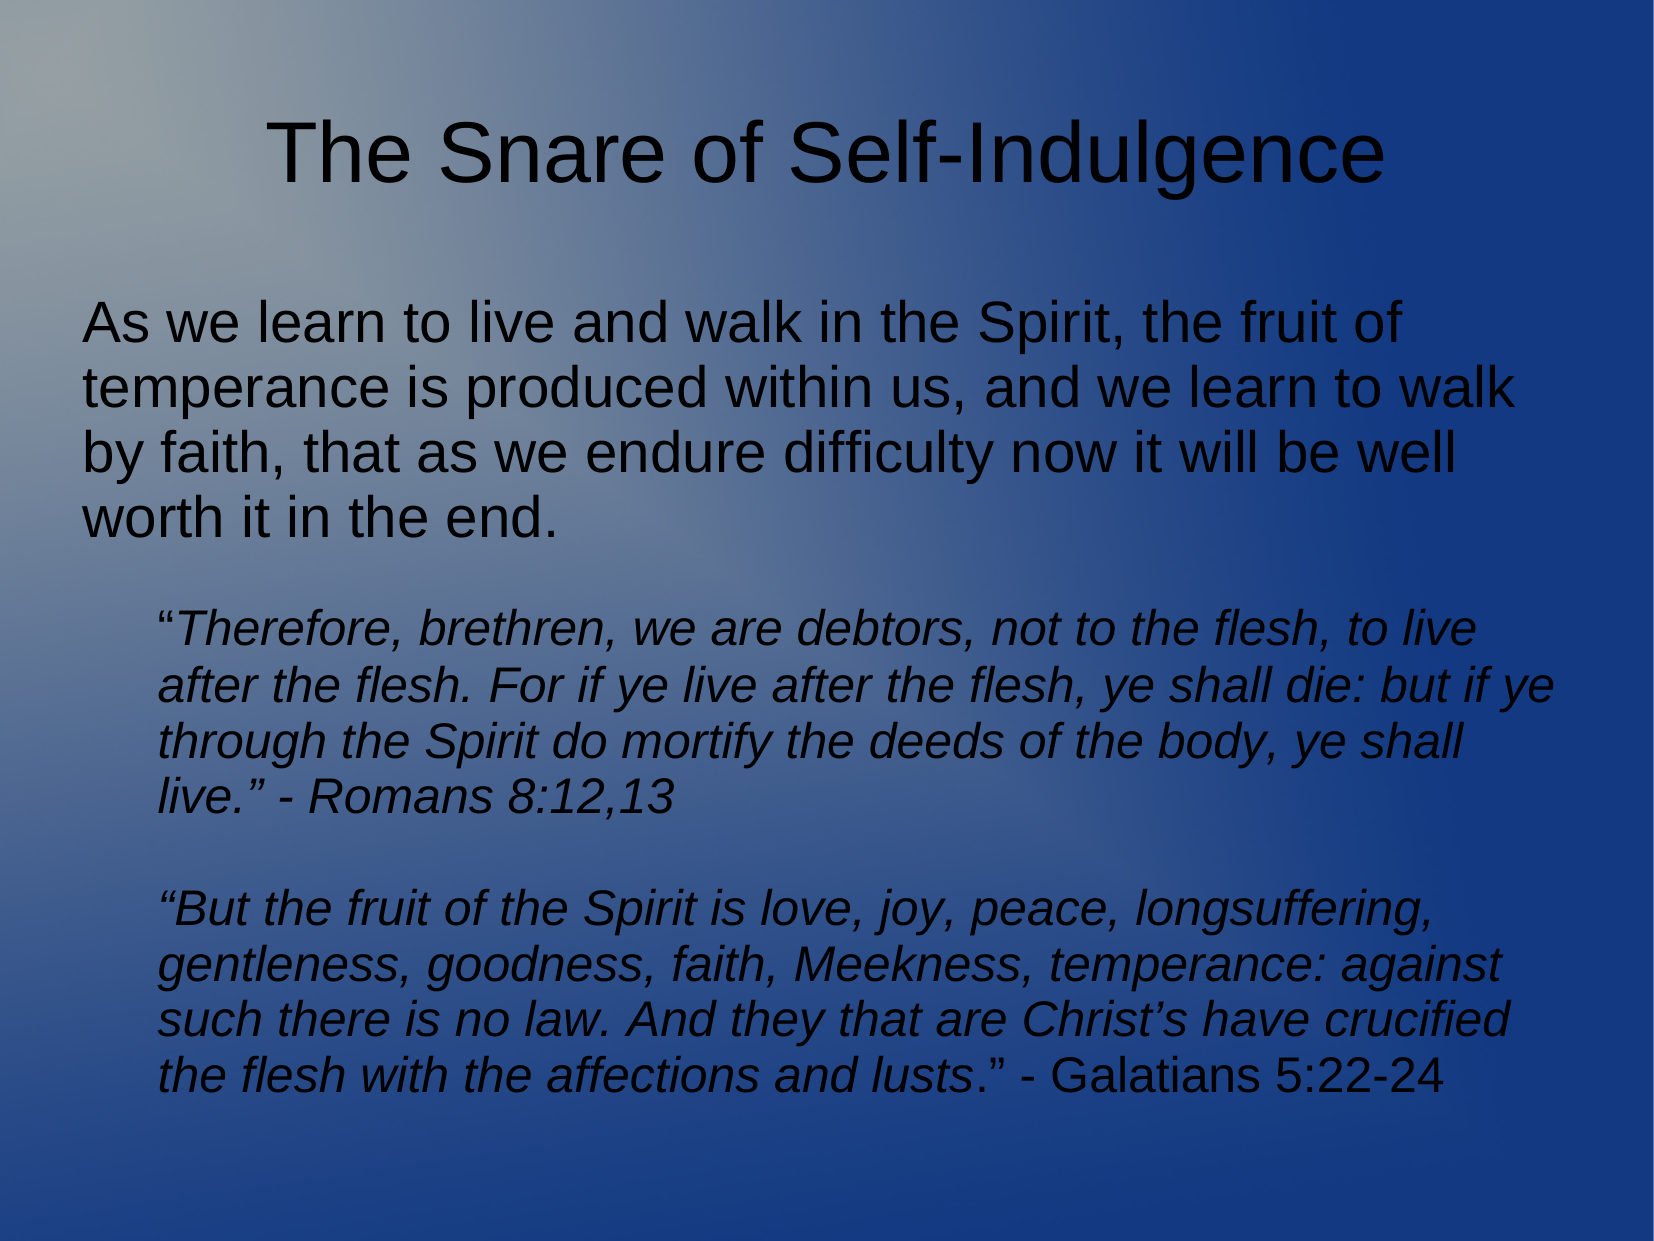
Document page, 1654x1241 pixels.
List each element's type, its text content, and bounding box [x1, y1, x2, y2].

title The Snare of Self-Indulgence [82, 49, 1571, 257]
subtitle As we learn to live and walk in the Spirit, the fruit of temperance is produced within us, and we learn to walk by faith, that as we endure difficulty now it will be well worth it in the end. “Therefore, brethren, we are debtors, not to the flesh, to live after the flesh. For if ye live after the flesh, ye shall die: but if ye through the Spirit do mortify the deeds of the body, ye shall live.” - Romans 8:12,13 “But the fruit of the Spirit is love, joy, peace, longsuffering, gentleness, goodness, faith, Meekness, temperance: against such there is no law. And they that are Christ’s have crucified the flesh with the affections and lusts.” - Galatians 5:22-24 [82, 290, 1571, 1241]
picture [0, 0, 1654, 1241]
